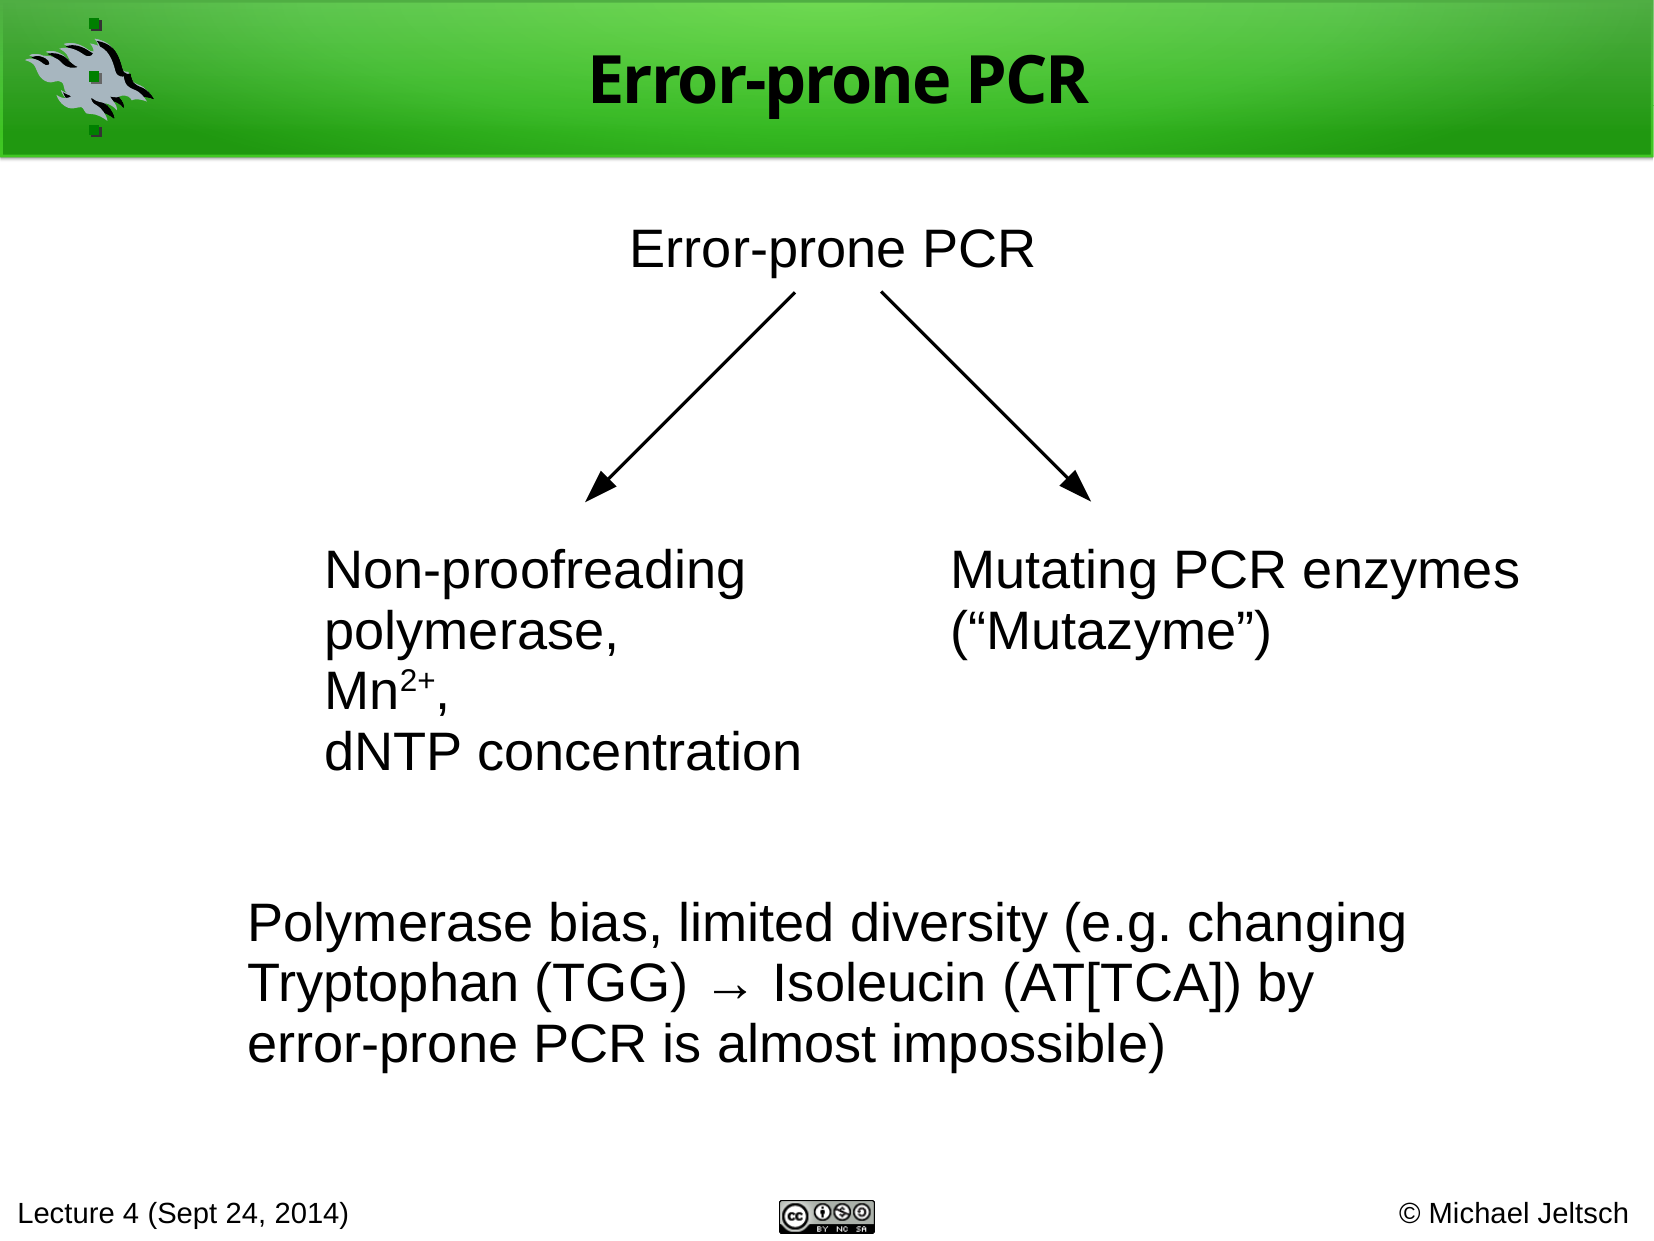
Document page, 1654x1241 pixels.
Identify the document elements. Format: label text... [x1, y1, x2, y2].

title Error-prone PCR [309, 32, 1345, 123]
text_box Mutating PCR enzymes (“Mutazyme”) [935, 532, 1534, 669]
picture [779, 1200, 875, 1234]
text_box Polymerase bias, limited diversity (e.g. changing Tryptophan (TGG) → Isoleucin (AT[TCA]) by error-prone PCR is almost impossible) [232, 885, 1421, 1082]
text_box Non-proofreading polymerase, Mn2+, dNTP concentration [309, 532, 817, 792]
text_box Error-prone PCR [615, 210, 1051, 287]
